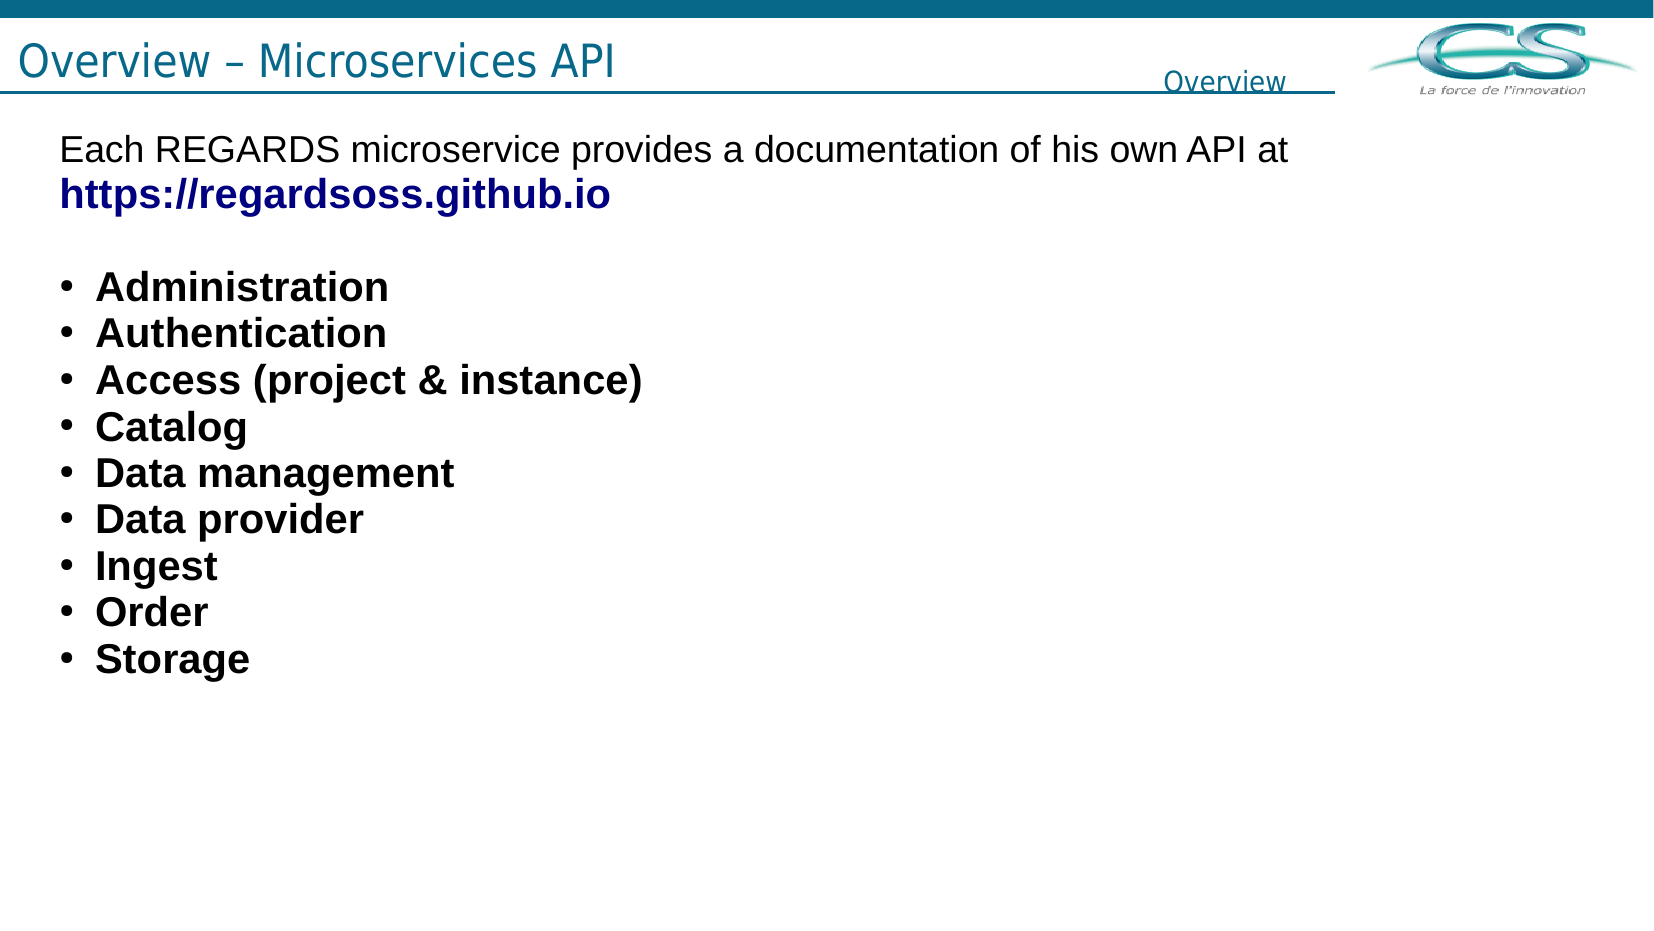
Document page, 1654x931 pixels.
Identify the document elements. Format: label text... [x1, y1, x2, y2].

text_box Overview [1151, 53, 1347, 146]
title Overview – Microservices API [17, 34, 1368, 88]
text_box Each REGARDS microservice provides a documentation of his own API at https://regardsoss.github.io Administration Authentication Access (project & instance) Catalog Data management Data provider Ingest Order Storage [44, 121, 1315, 886]
picture [1368, 21, 1642, 96]
subtitle [17, 132, 1630, 913]
